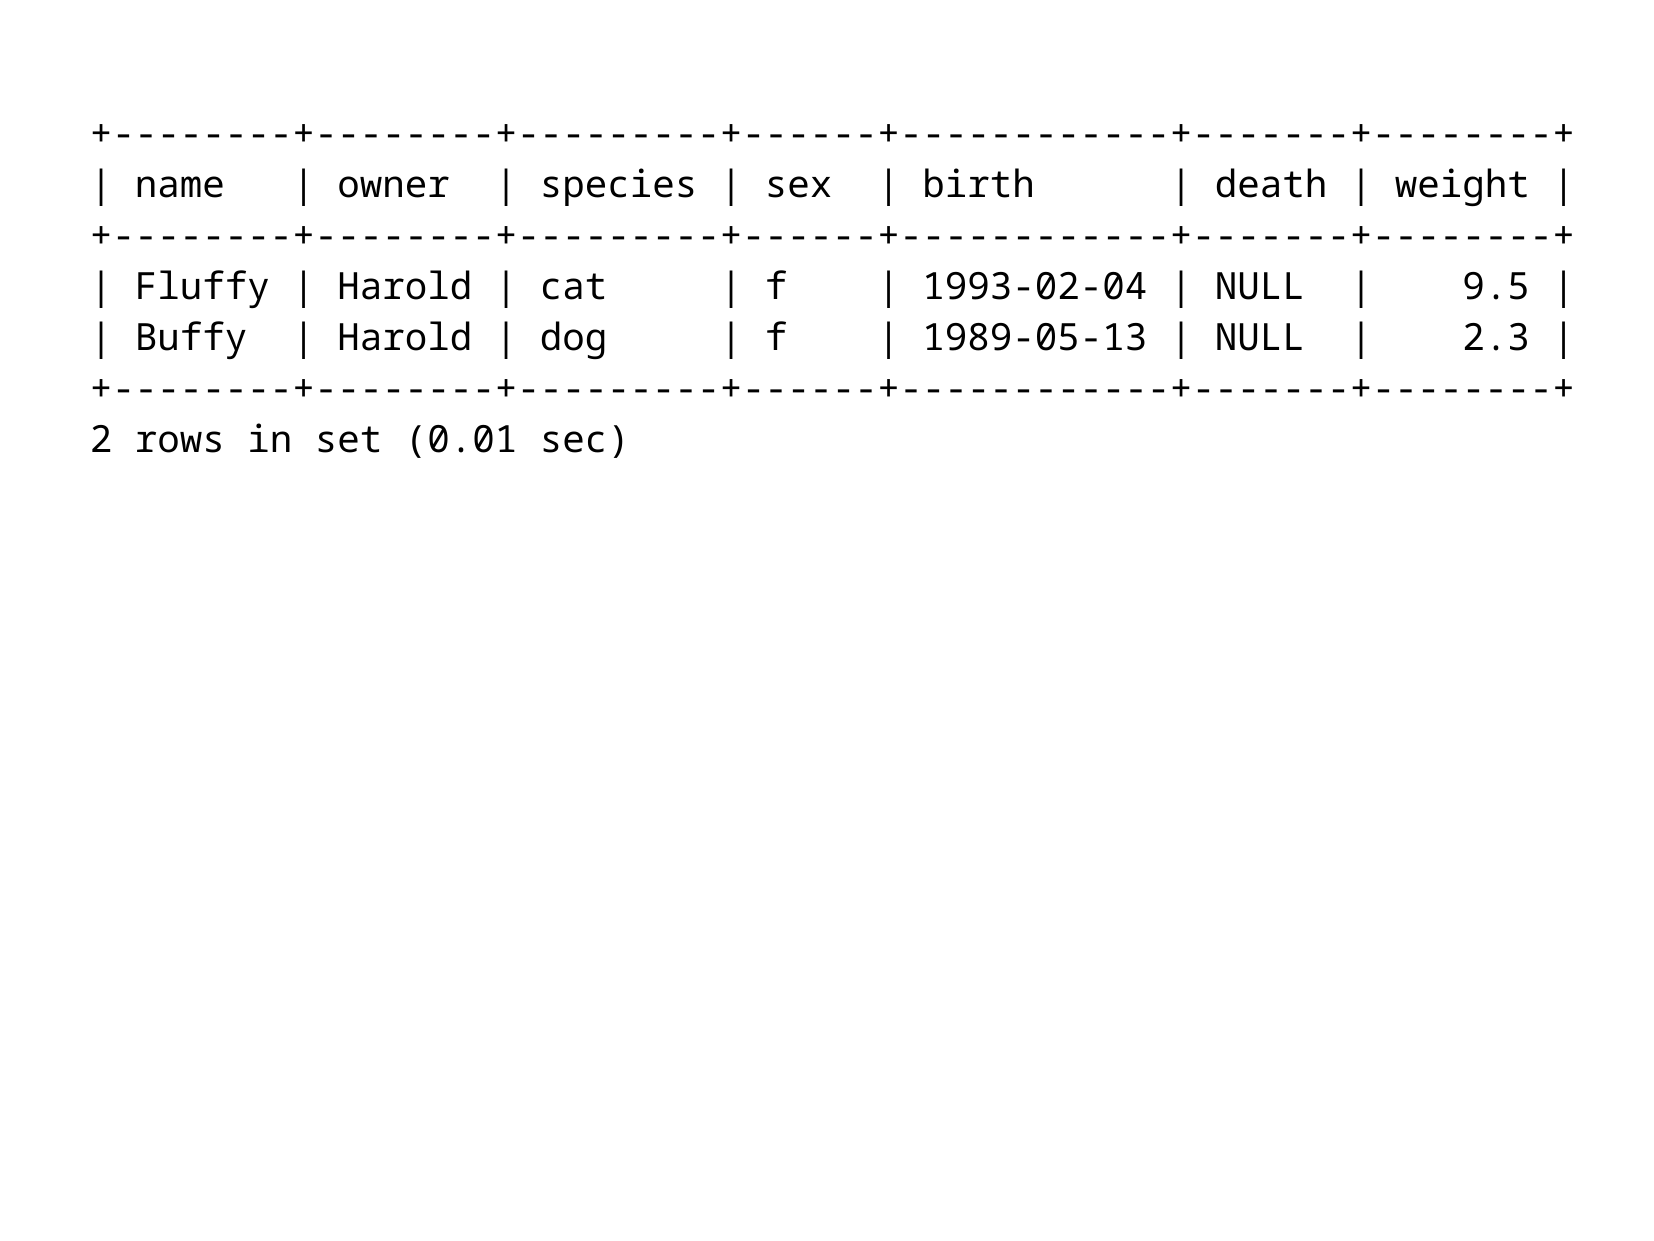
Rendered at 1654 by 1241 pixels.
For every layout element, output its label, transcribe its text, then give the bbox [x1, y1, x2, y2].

text_box +--------+--------+---------+------+------------+-------+--------+ | name | owner | species | sex | birth | death | weight | +--------+--------+---------+------+------------+-------+--------+ | Fluffy | Harold | cat | f | 1993-02-04 | NULL | 9.5 | | Buffy | Harold | dog | f | 1989-05-13 | NULL | 2.3 | +--------+--------+---------+------+------------+-------+--------+ 2 rows in set (0.01 sec) [75, 99, 1654, 405]
